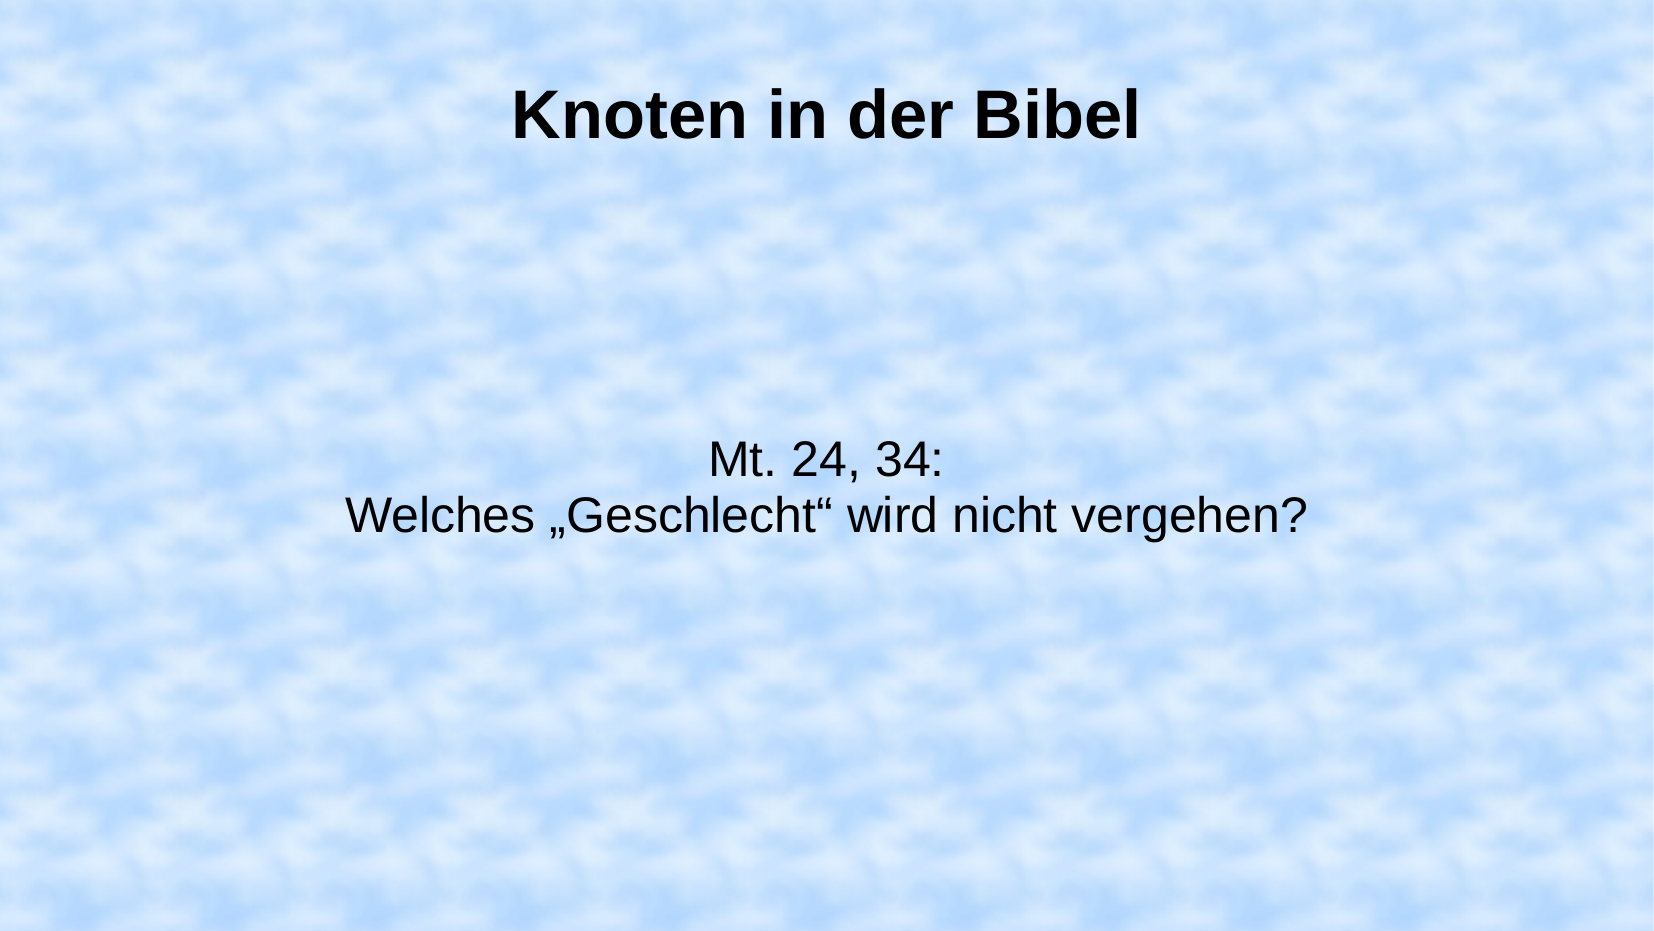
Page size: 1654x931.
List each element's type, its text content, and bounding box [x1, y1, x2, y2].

title Knoten in der Bibel [82, 37, 1571, 193]
picture [0, 0, 1654, 931]
subtitle Mt. 24, 34: Welches „Geschlecht“ wird nicht vergehen? [82, 217, 1571, 758]
